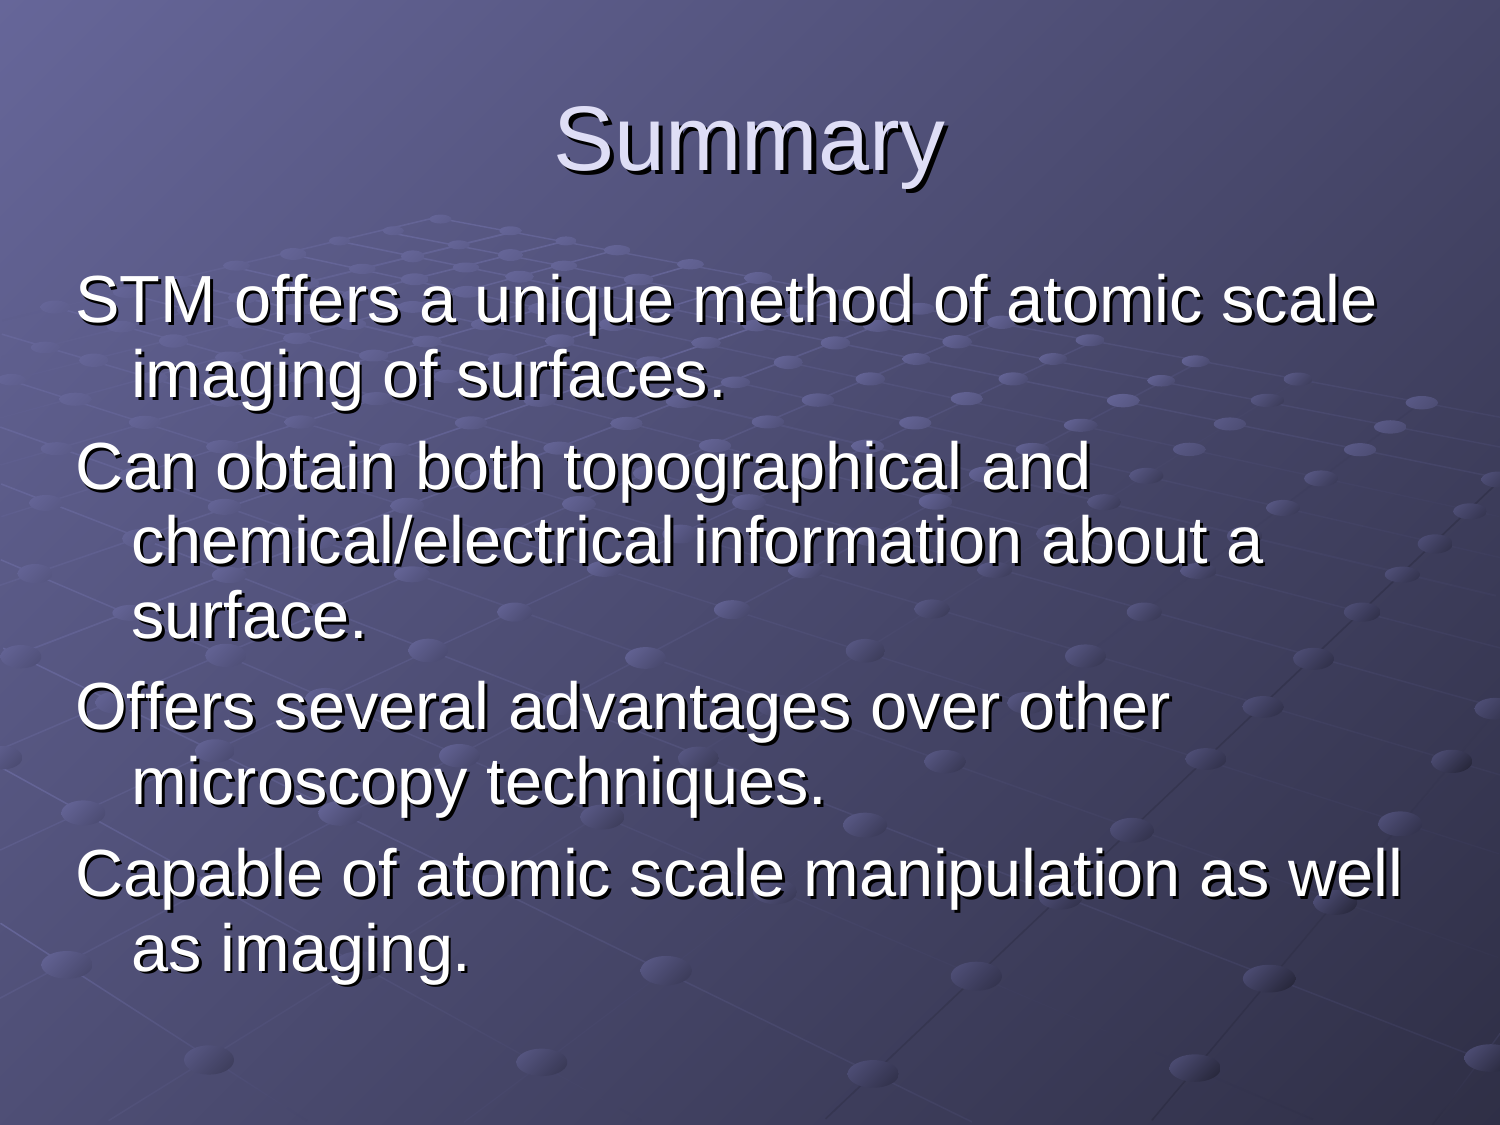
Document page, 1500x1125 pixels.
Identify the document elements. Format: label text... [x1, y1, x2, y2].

title Summary [75, 45, 1426, 233]
list STM offers a unique method of atomic scale imaging of surfaces. Can obtain both topographical and chemical/electrical information about a surface. Offers several advantages over other microscopy techniques. Capable of atomic scale manipulation as well as imaging. [75, 262, 1426, 1007]
